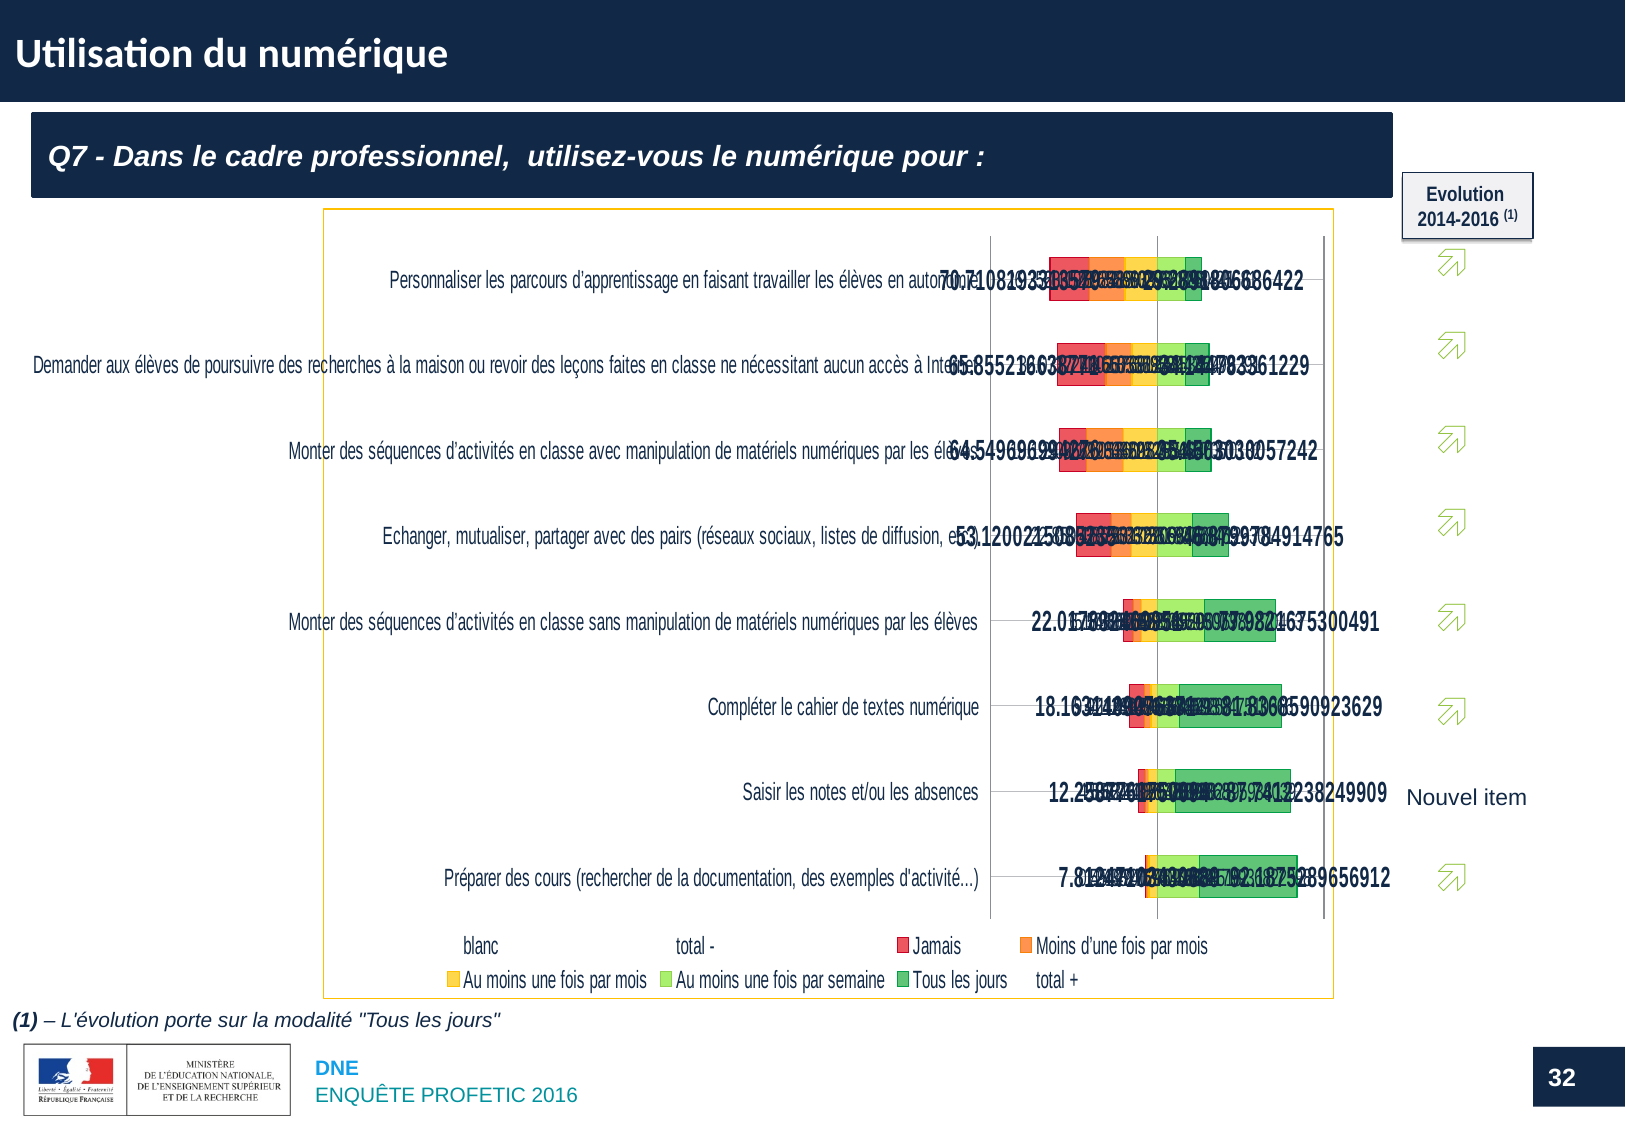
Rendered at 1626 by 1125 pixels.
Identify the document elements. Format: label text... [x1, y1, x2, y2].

text_box  [1420, 231, 1486, 293]
chart [33, 208, 1392, 1000]
title Utilisation du numérique [0, 0, 1625, 102]
text_box Nouvel item [1391, 775, 1544, 819]
text_box Evolution 2014-2016 (1) [1402, 172, 1534, 239]
text_box 32 [1533, 1046, 1625, 1107]
text_box  [1420, 586, 1486, 647]
text_box (1) – L'évolution porte sur la modalité "Tous les jours" [0, 999, 523, 1040]
text_box  [1420, 680, 1486, 742]
text_box  [1420, 491, 1486, 553]
text_box Q7 - Dans le cadre professionnel, utilisez-vous le numérique pour : [33, 114, 1391, 196]
text_box  [1420, 314, 1486, 376]
text_box  [1420, 846, 1486, 907]
text_box  [1420, 408, 1486, 470]
